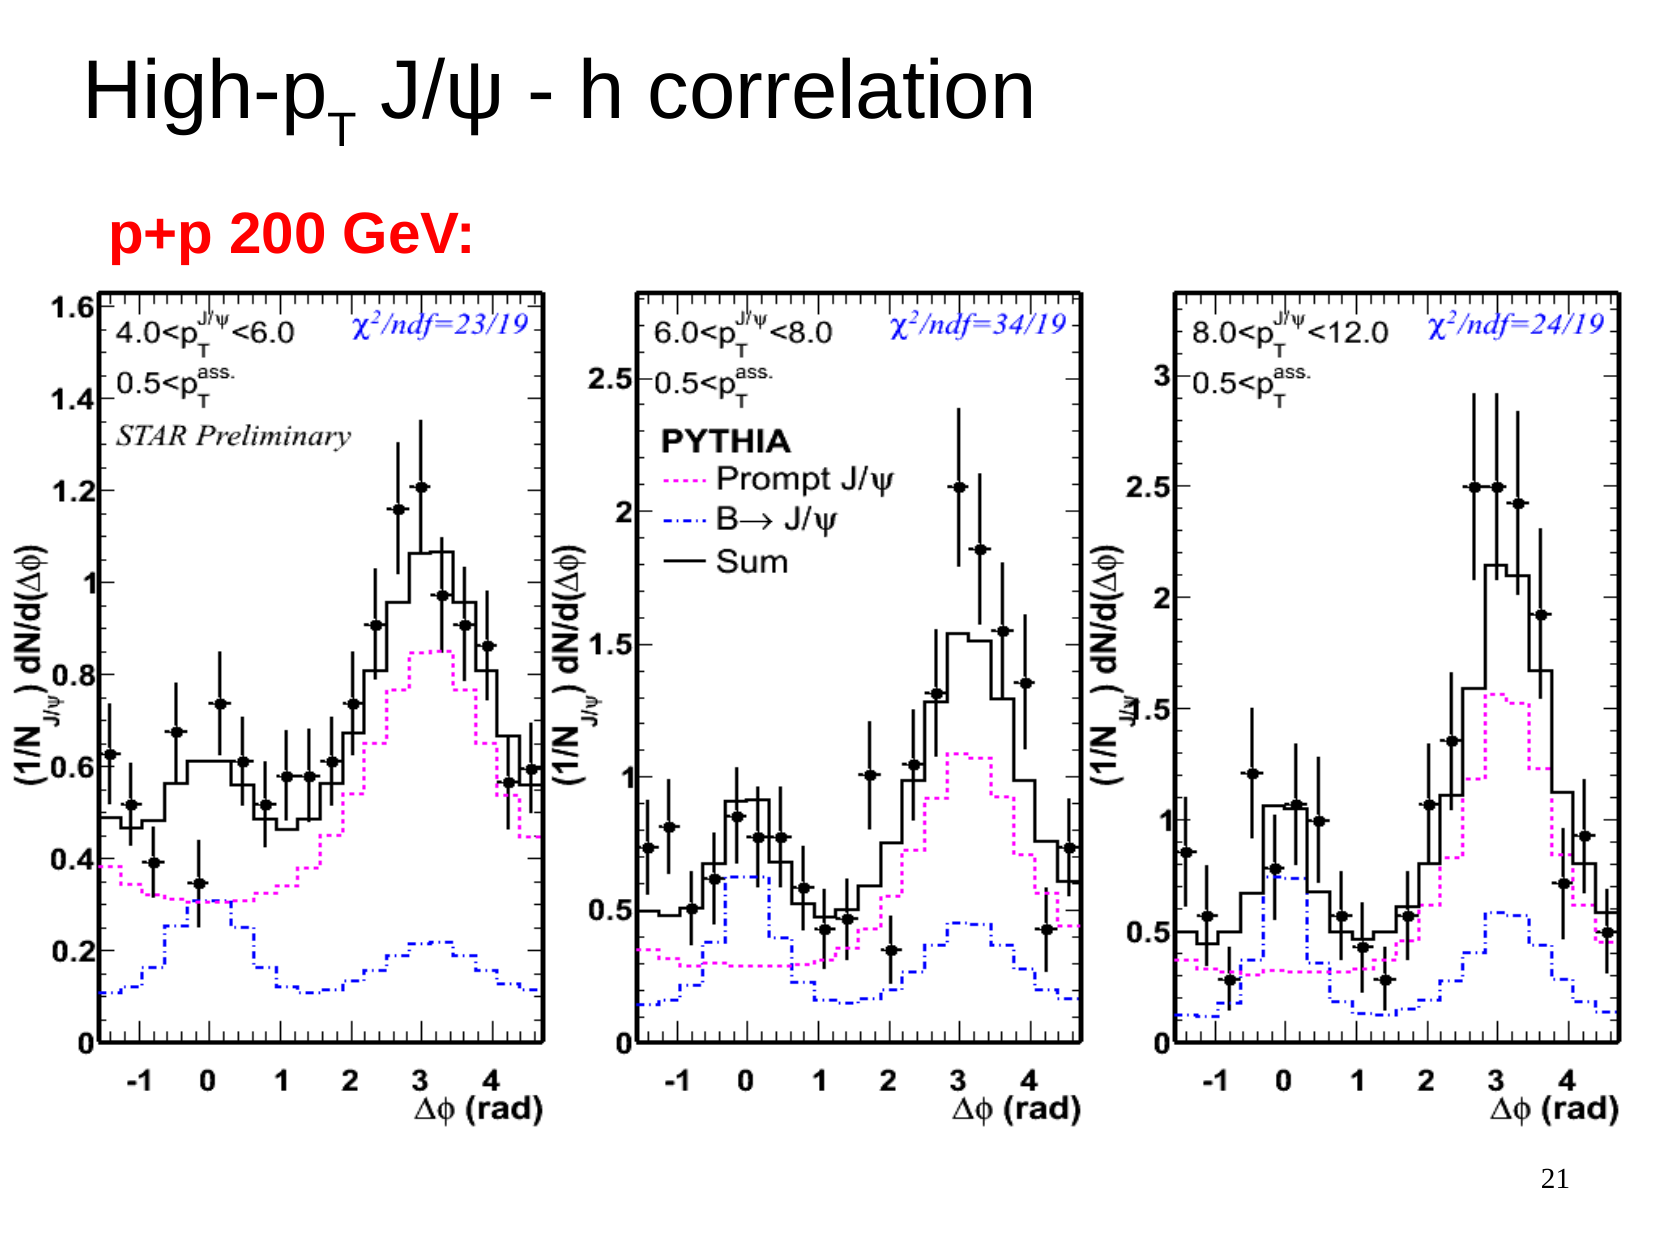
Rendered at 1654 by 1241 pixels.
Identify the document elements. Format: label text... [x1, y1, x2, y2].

picture [11, 285, 1625, 1134]
text_box p+p 200 GeV: [93, 193, 676, 274]
title High-pT J/ψ - h correlation [82, 43, 1571, 157]
